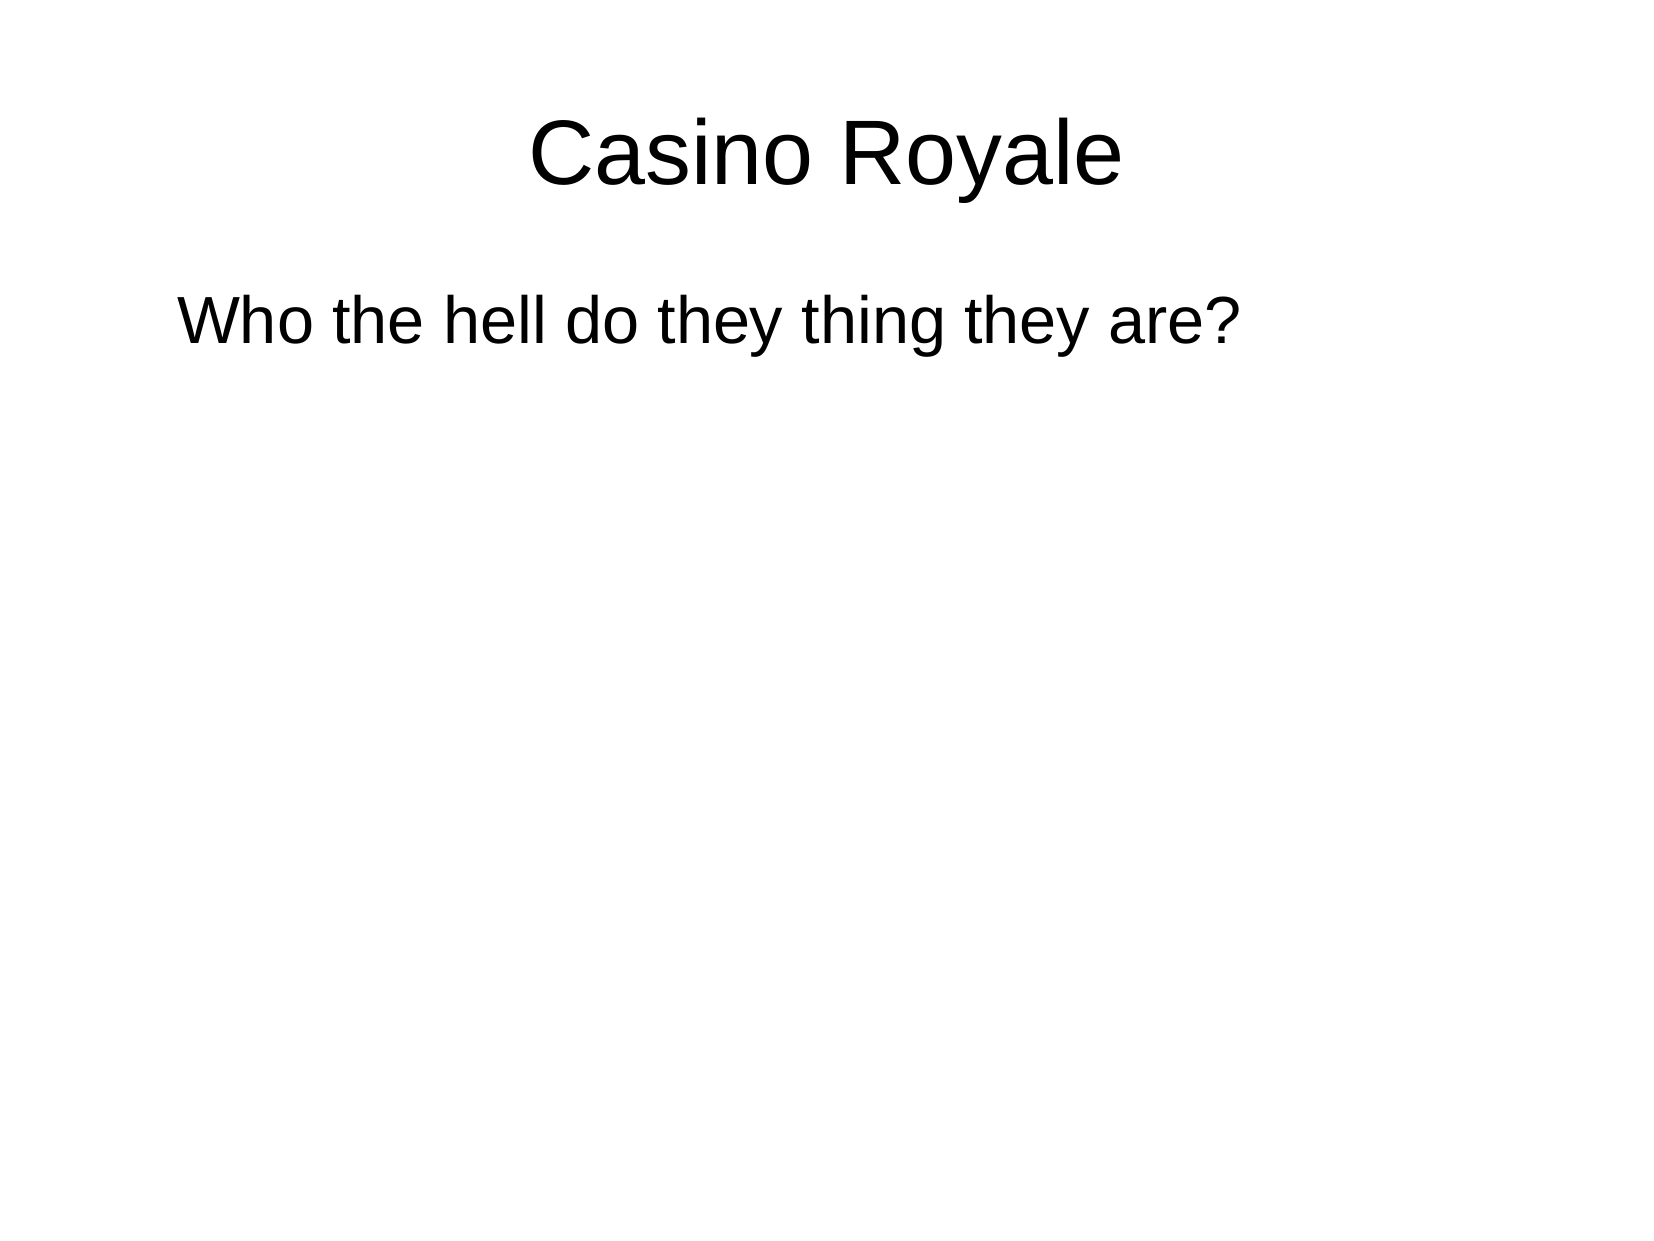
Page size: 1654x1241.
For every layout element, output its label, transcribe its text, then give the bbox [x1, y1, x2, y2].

title Casino Royale [82, 49, 1571, 257]
list Who the hell do they thing they are? [106, 283, 1595, 1003]
